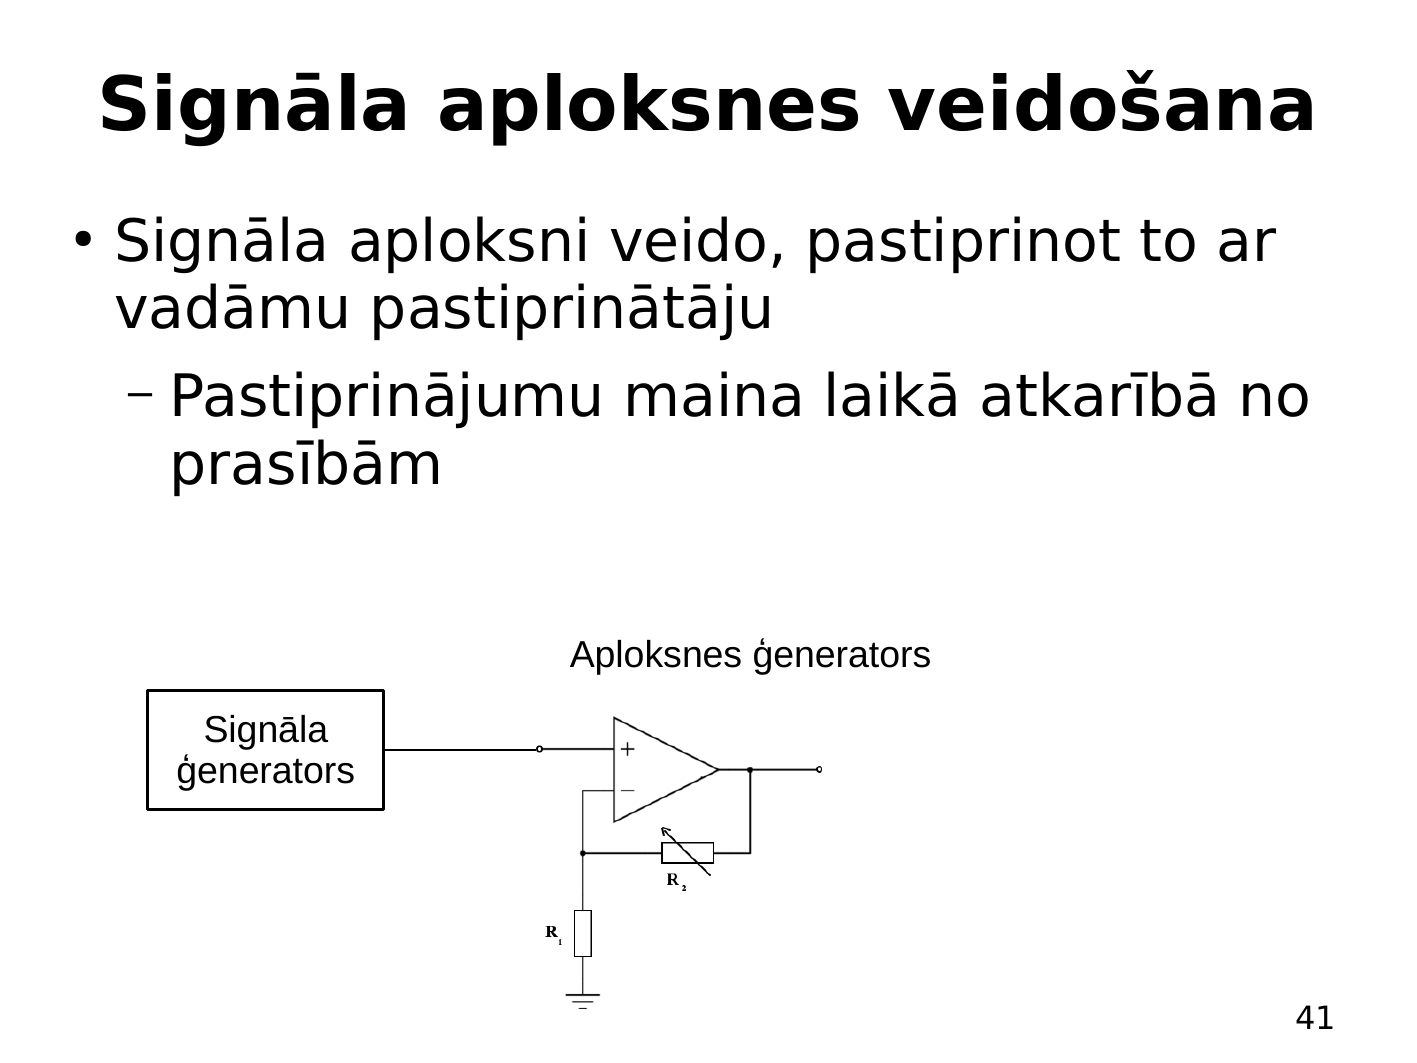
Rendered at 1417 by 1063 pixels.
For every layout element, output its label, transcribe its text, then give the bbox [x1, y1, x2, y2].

list Signāla aploksni veido, pastiprinot to ar vadāmu pastiprinātāju Pastiprinājumu maina laikā atkarībā no prasībām [59, 206, 1334, 501]
text_box Aploksnes ģenerators [555, 625, 948, 683]
picture [536, 715, 822, 1010]
title Signāla aploksnes veidošana [70, 42, 1346, 168]
text_box Signāla ģenerators [147, 690, 384, 810]
